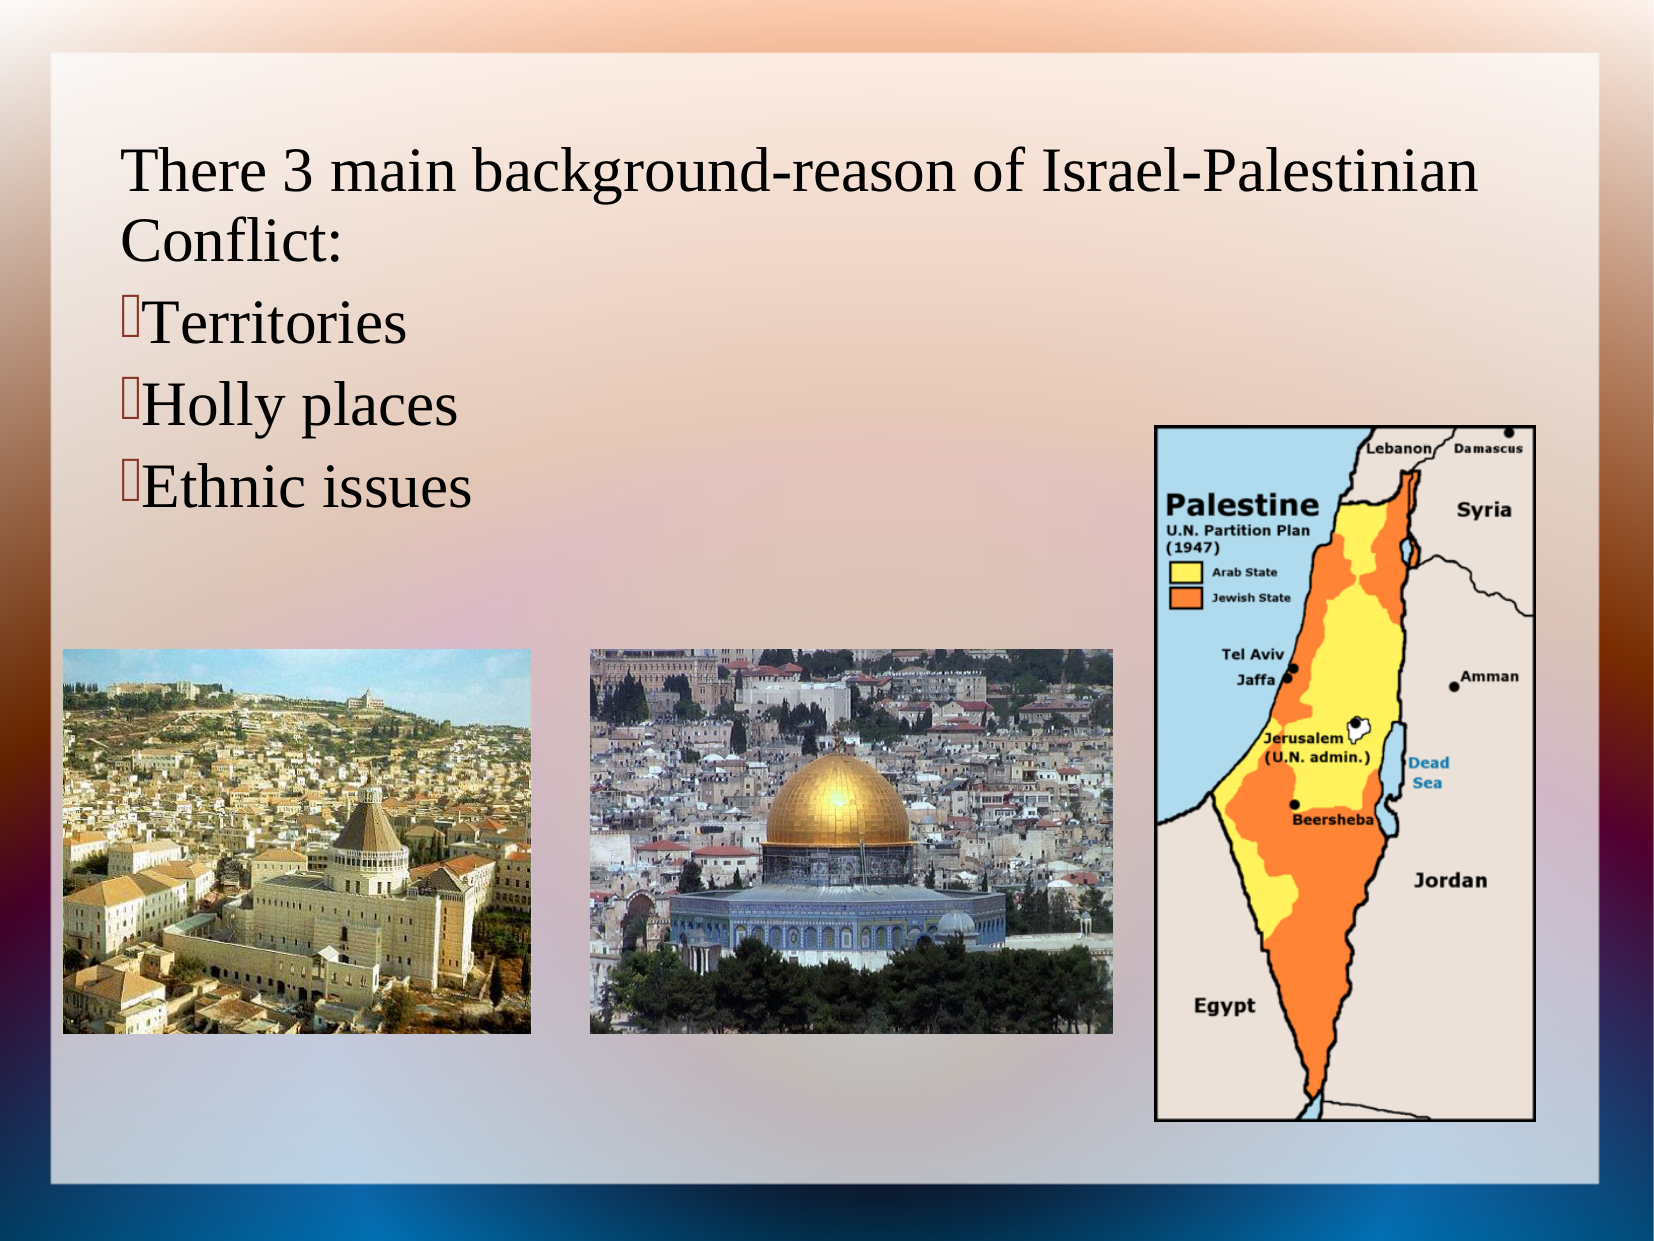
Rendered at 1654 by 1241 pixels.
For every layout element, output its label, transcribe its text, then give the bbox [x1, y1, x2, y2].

picture [0, 0, 1654, 1241]
list There 3 main background-reason of Israel-Palestinian Conflict: Territories Holly places Ethnic issues [105, 127, 1506, 532]
